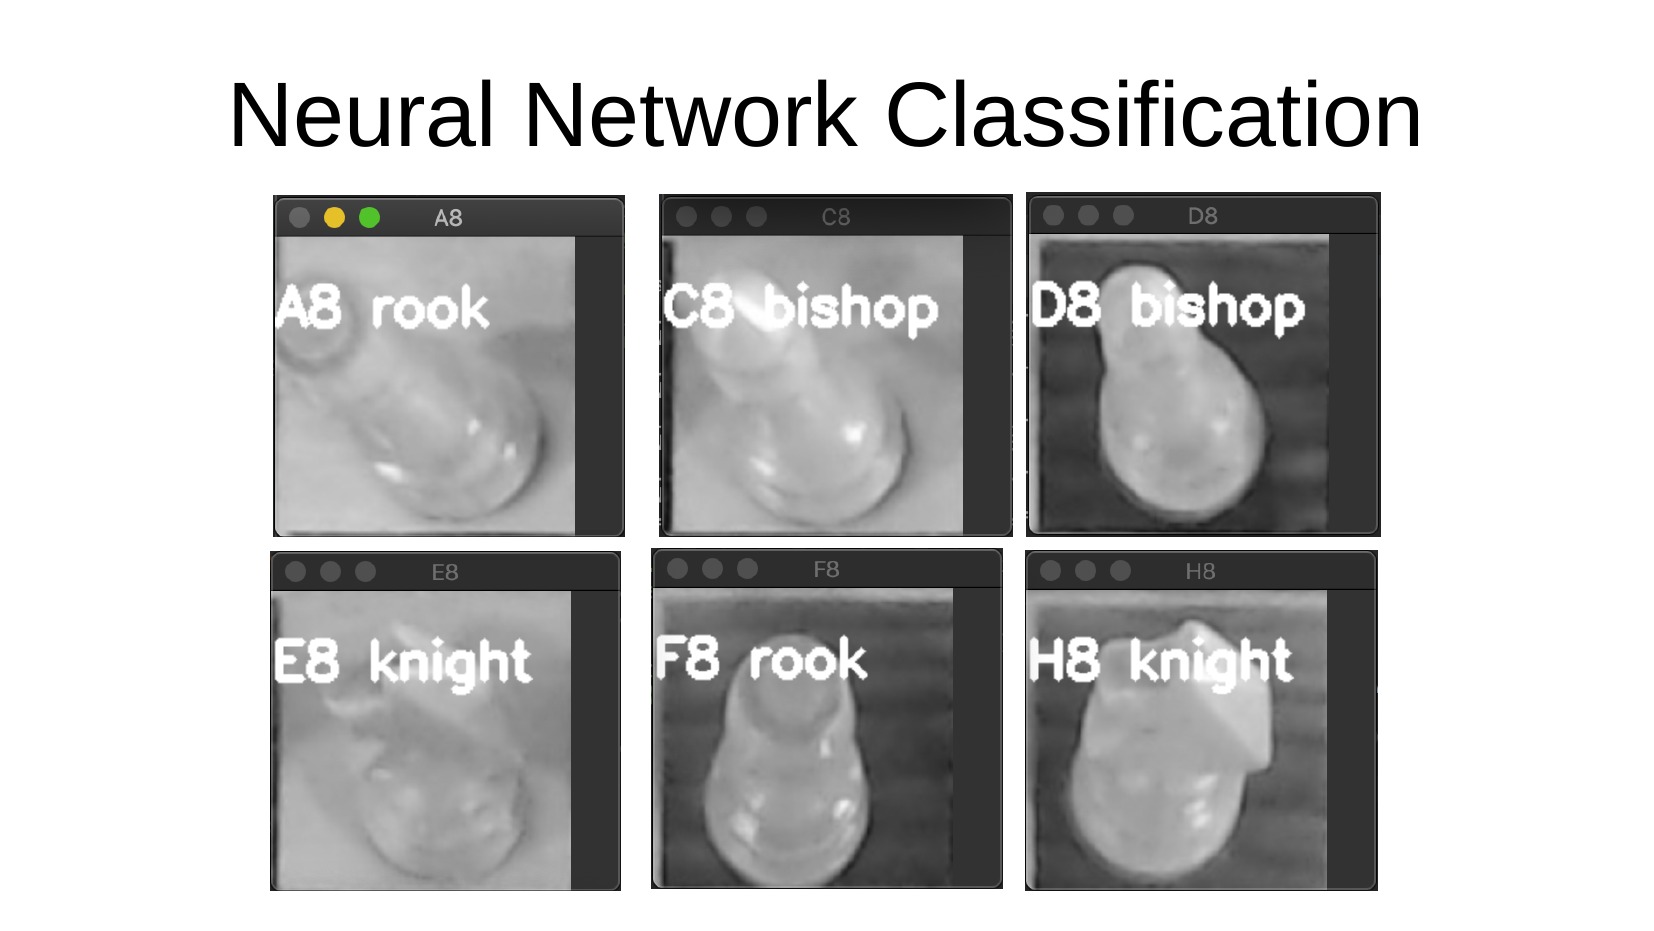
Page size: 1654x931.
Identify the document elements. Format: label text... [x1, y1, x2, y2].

picture [1026, 192, 1381, 537]
title Neural Network Classification [82, 37, 1571, 193]
picture [270, 551, 621, 892]
picture [1025, 550, 1378, 892]
picture [273, 195, 625, 537]
picture [659, 194, 1013, 537]
picture [651, 548, 1003, 889]
